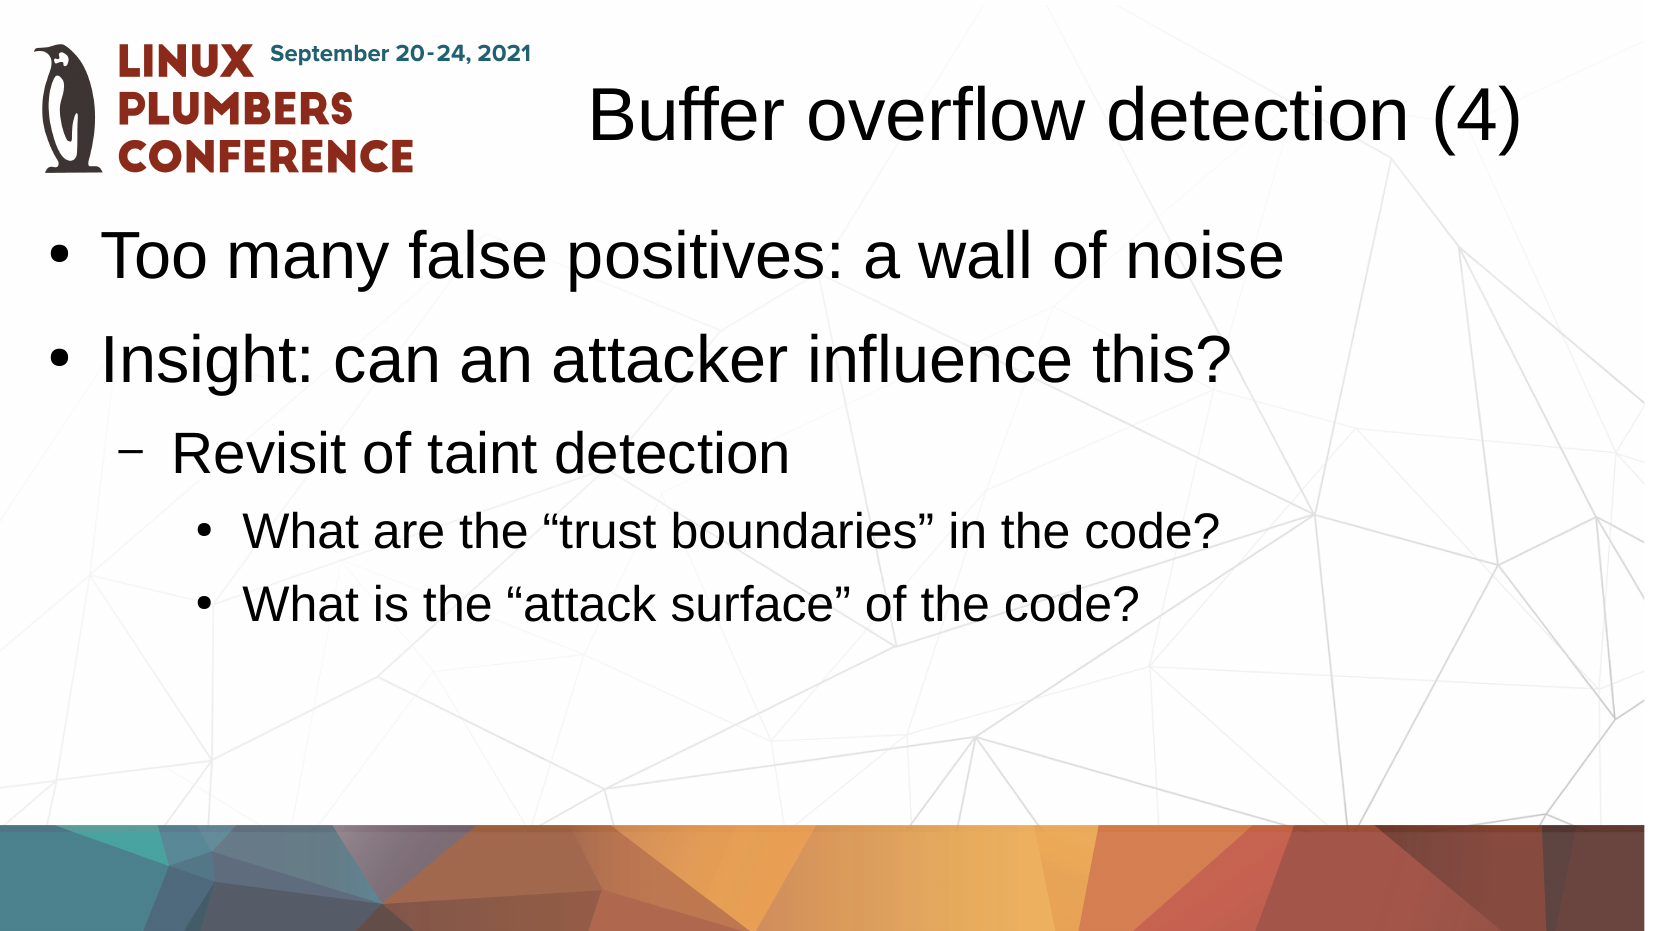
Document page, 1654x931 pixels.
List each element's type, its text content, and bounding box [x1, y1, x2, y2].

picture [0, 1, 1645, 931]
title Buffer overflow detection (4) [540, 37, 1571, 193]
list Too many false positives: a wall of noise Insight: can an attacker influence this? Revisit of taint detection What are the “trust boundaries” in the code? What is the “attack surface” of the code? [30, 217, 1645, 796]
